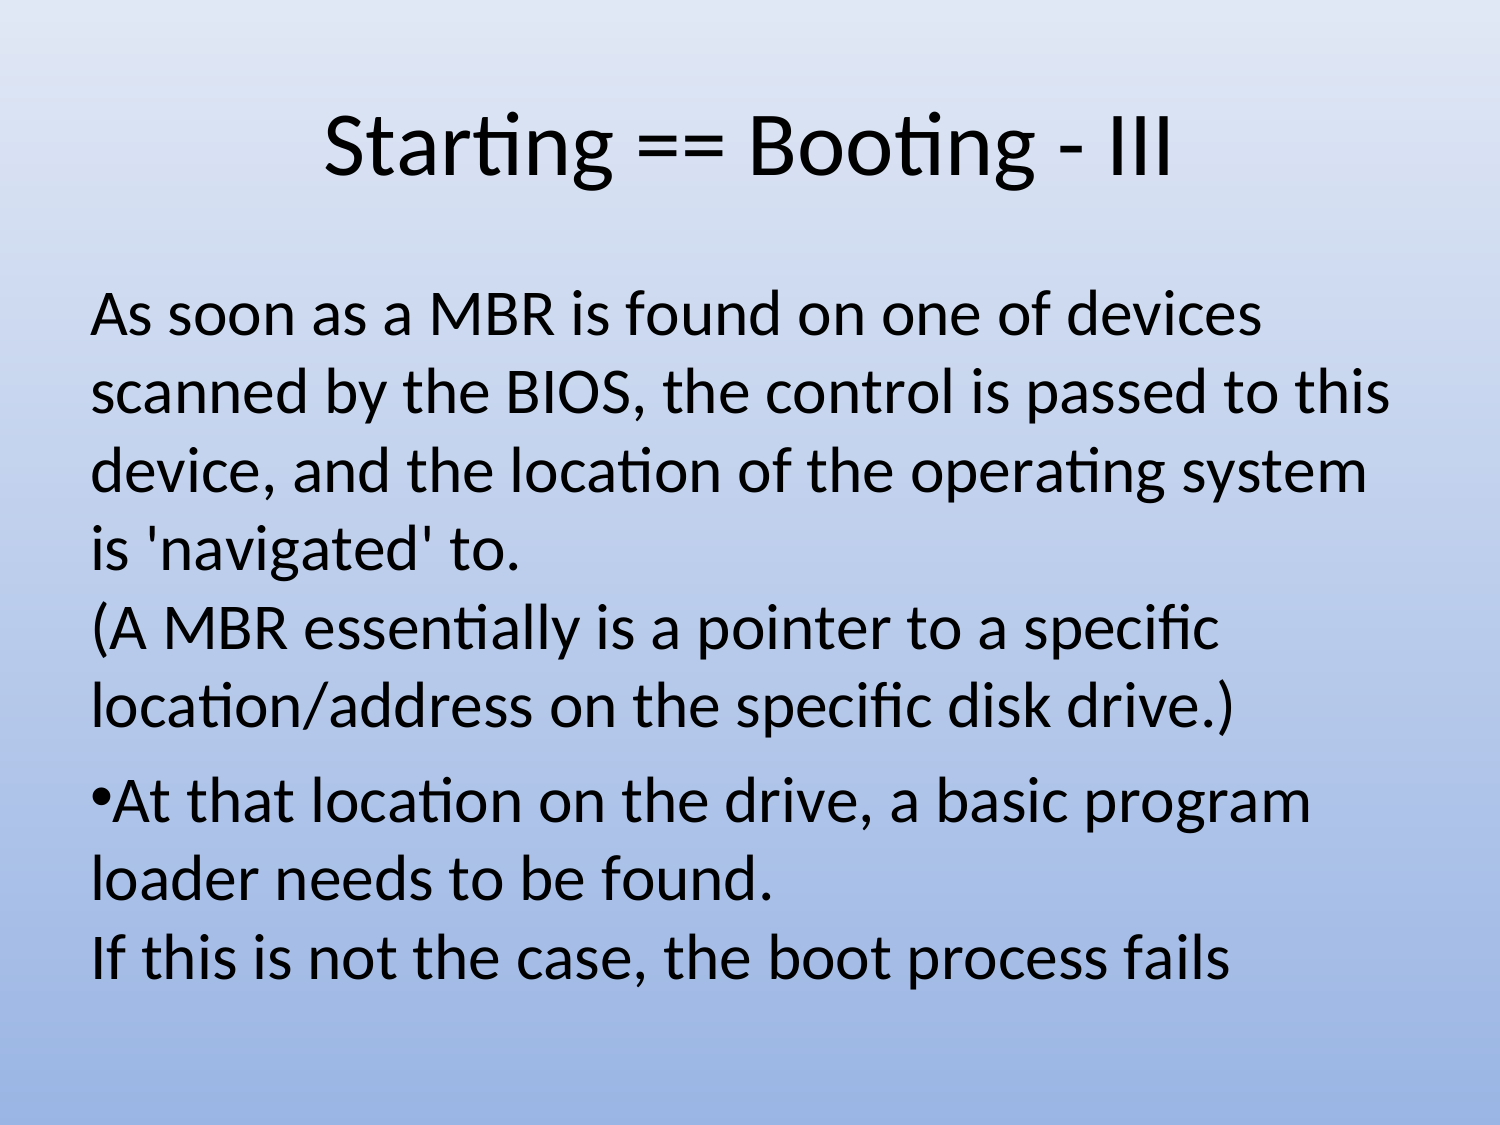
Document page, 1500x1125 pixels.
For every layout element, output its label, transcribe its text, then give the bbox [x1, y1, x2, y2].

title Starting == Booting - III [75, 45, 1426, 233]
list As soon as a MBR is found on one of devices scanned by the BIOS, the control is passed to this device, and the location of the operating system is 'navigated' to. (A MBR essentially is a pointer to a specific location/address on the specific disk drive.) At that location on the drive, a basic program loader needs to be found. If this is not the case, the boot process fails [75, 262, 1426, 1005]
